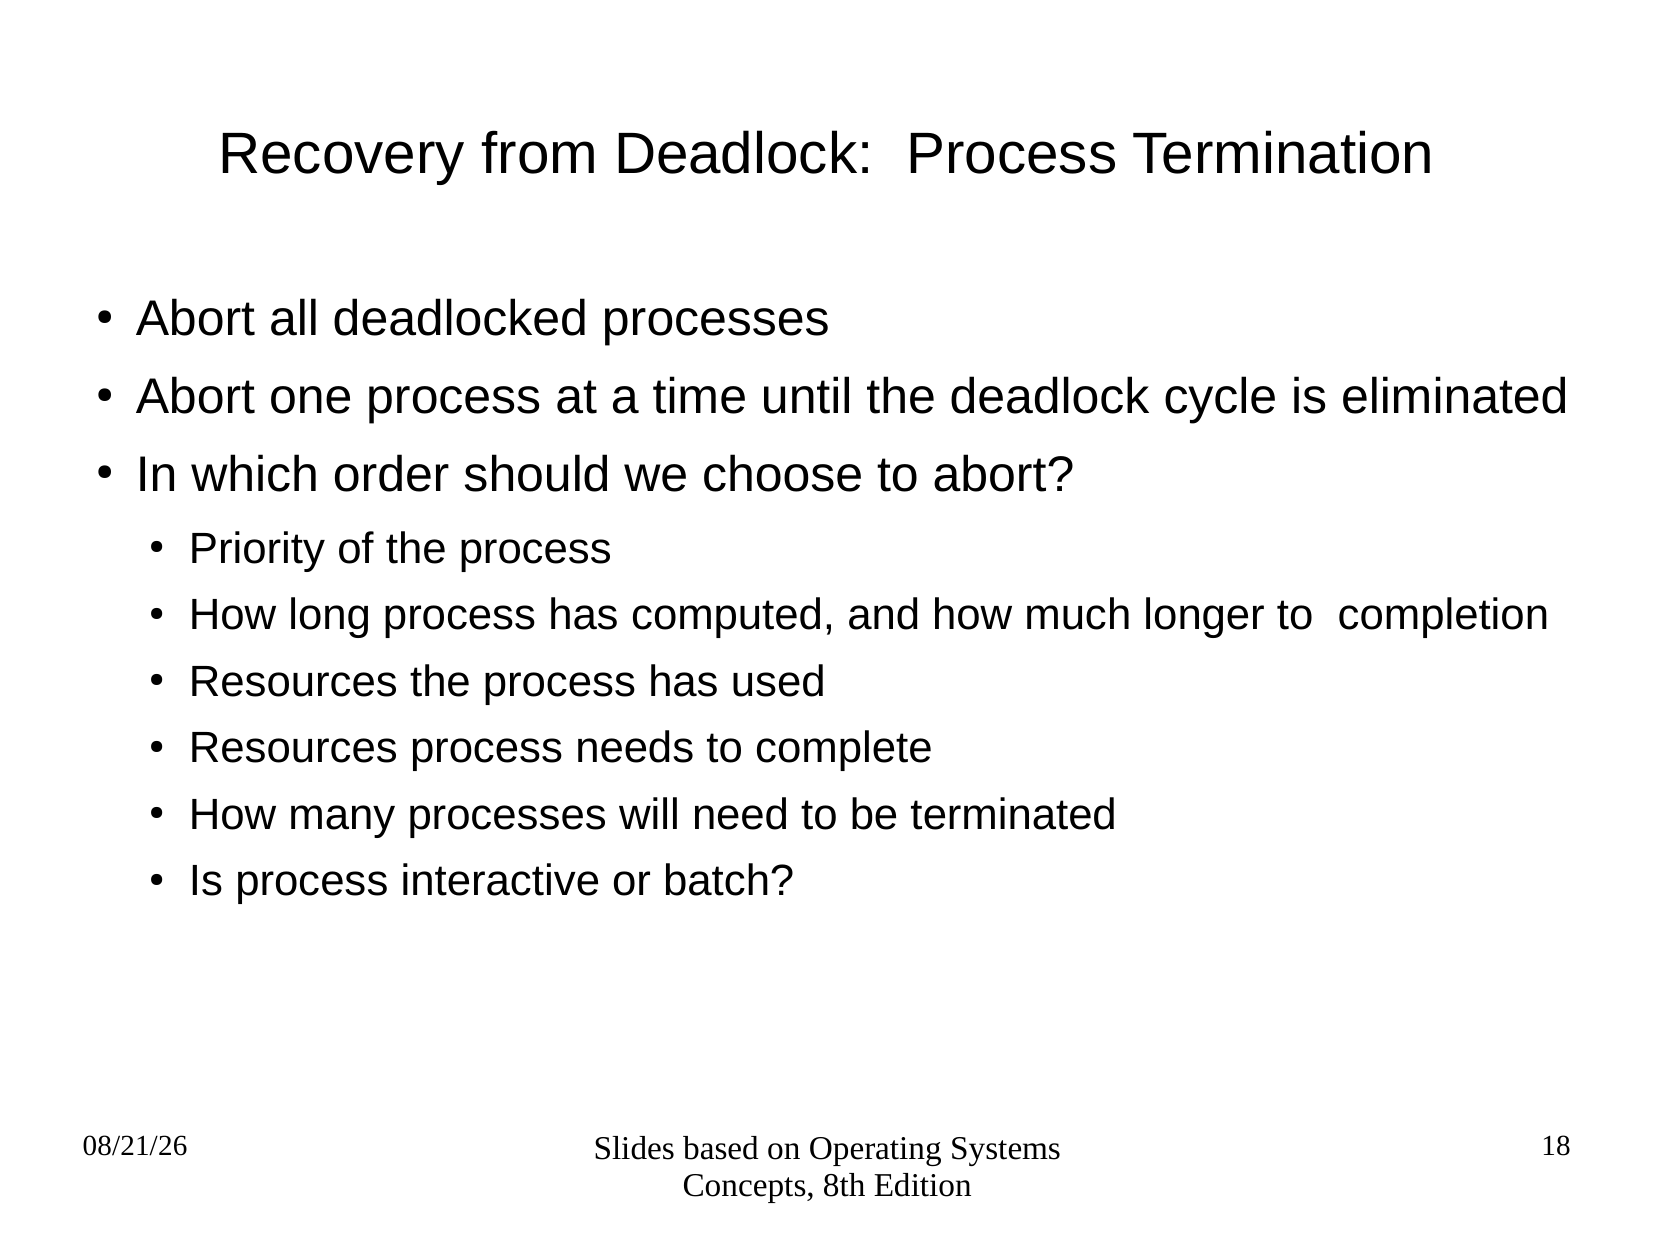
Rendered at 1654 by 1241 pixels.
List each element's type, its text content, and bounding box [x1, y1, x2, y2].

title Recovery from Deadlock: Process Termination [82, 49, 1571, 257]
list Abort all deadlocked processes Abort one process at a time until the deadlock cycle is eliminated In which order should we choose to abort? Priority of the process How long process has computed, and how much longer to completion Resources the process has used Resources process needs to complete How many processes will need to be terminated Is process interactive or batch? [82, 290, 1571, 1010]
